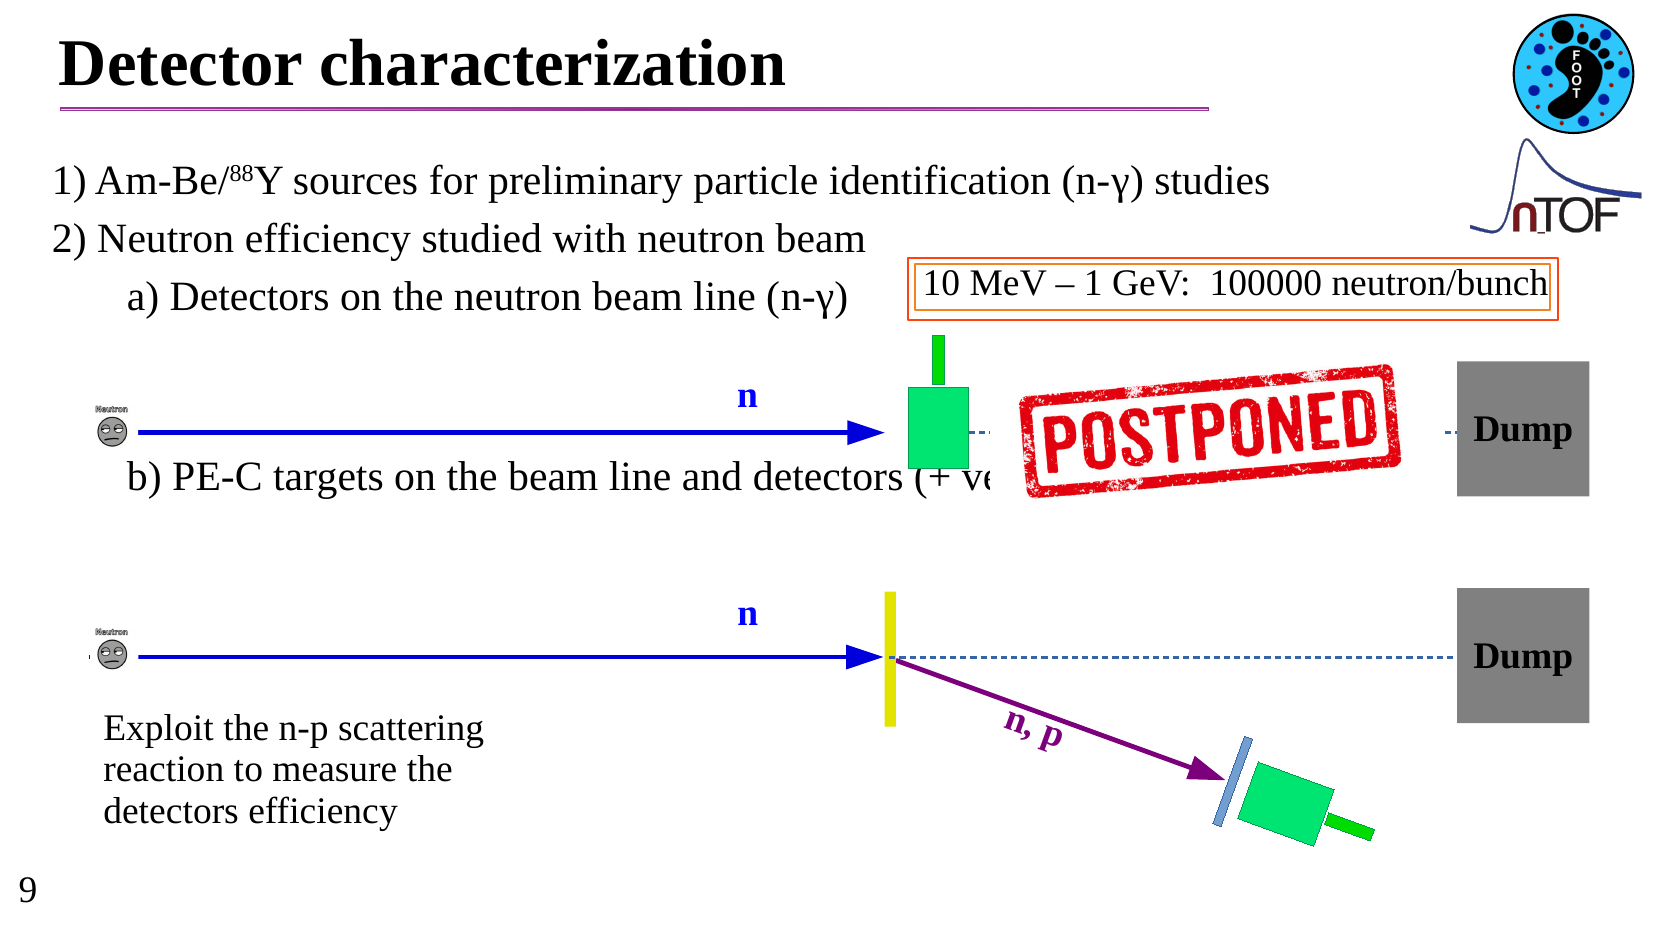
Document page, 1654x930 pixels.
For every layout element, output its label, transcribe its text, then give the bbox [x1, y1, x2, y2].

text_box 9 [3, 861, 53, 927]
text_box Exploit the n-p scattering reaction to measure the detectors efficiency [88, 699, 587, 930]
text_box Dump [1457, 361, 1590, 497]
text_box n, p [978, 683, 1088, 781]
text_box 1) Am-Be/88Y sources for preliminary particle identification (n-γ) studies 2) Neutron efficiency studied with neutron beam a) Detectors on the neutron beam line (n-γ) b) PE-C targets on the beam line and detectors (+ vetos) at a fixed angle (25°) [37, 150, 1545, 578]
text_box [884, 591, 896, 727]
picture [89, 404, 139, 450]
text_box 10 MeV – 1 GeV: 100000 neutron/bunch [909, 259, 1557, 319]
text_box [1324, 812, 1375, 841]
picture [1594, 11, 1634, 61]
text_box [1212, 736, 1253, 827]
picture [90, 627, 139, 673]
picture [1451, 21, 1653, 248]
text_box [1237, 761, 1335, 847]
text_box [908, 387, 969, 469]
picture [990, 331, 1441, 528]
text_box Detector characterization [58, 0, 1594, 118]
text_box [932, 335, 945, 385]
text_box n [722, 584, 773, 655]
text_box Dump [1457, 588, 1590, 724]
text_box n [722, 366, 773, 436]
